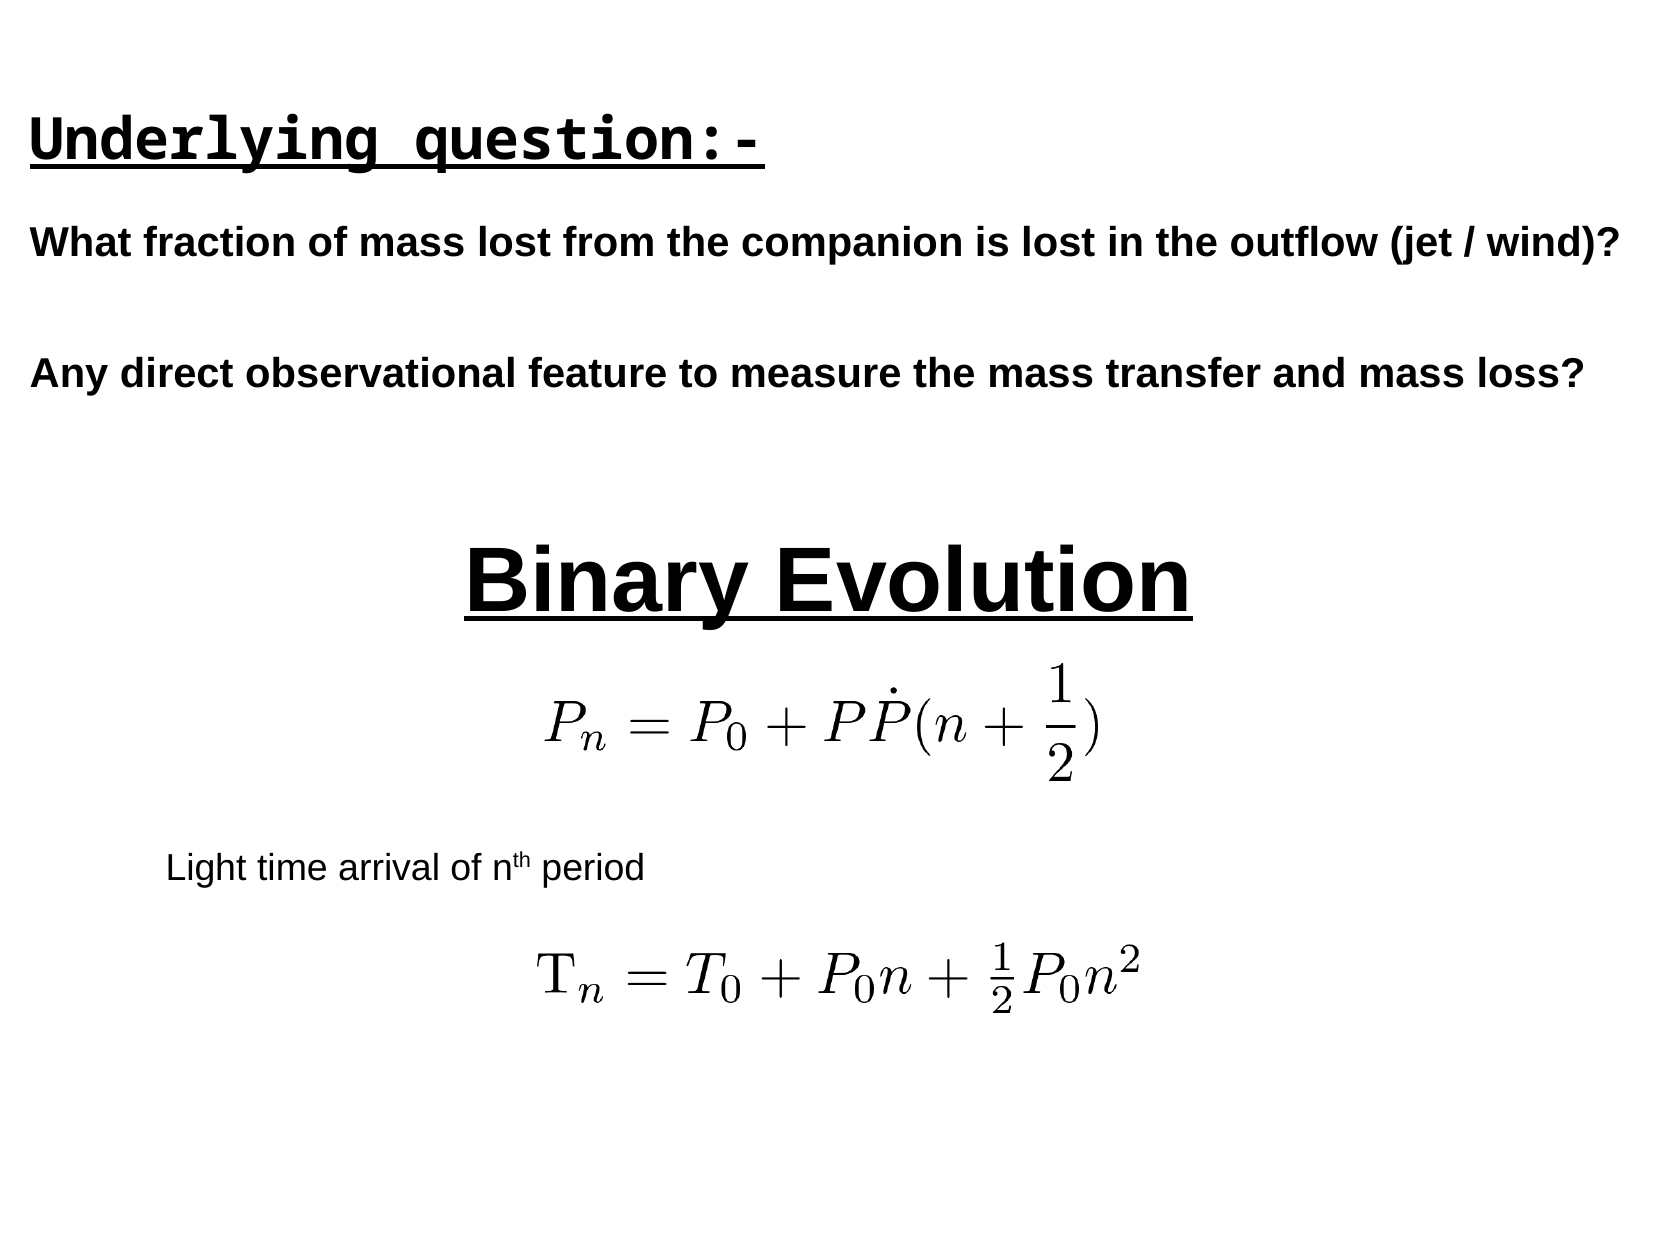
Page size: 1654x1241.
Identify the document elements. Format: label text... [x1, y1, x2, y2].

picture [536, 942, 1139, 1013]
text_box Light time arrival of nth period [150, 838, 661, 898]
text_box Binary Evolution [449, 520, 1208, 639]
text_box Underlying question:- What fraction of mass lost from the companion is lost in the outflow (jet / wind)? Any direct observational feature to measure the mass transfer and mass loss? [14, 90, 1638, 394]
picture [544, 663, 1098, 781]
